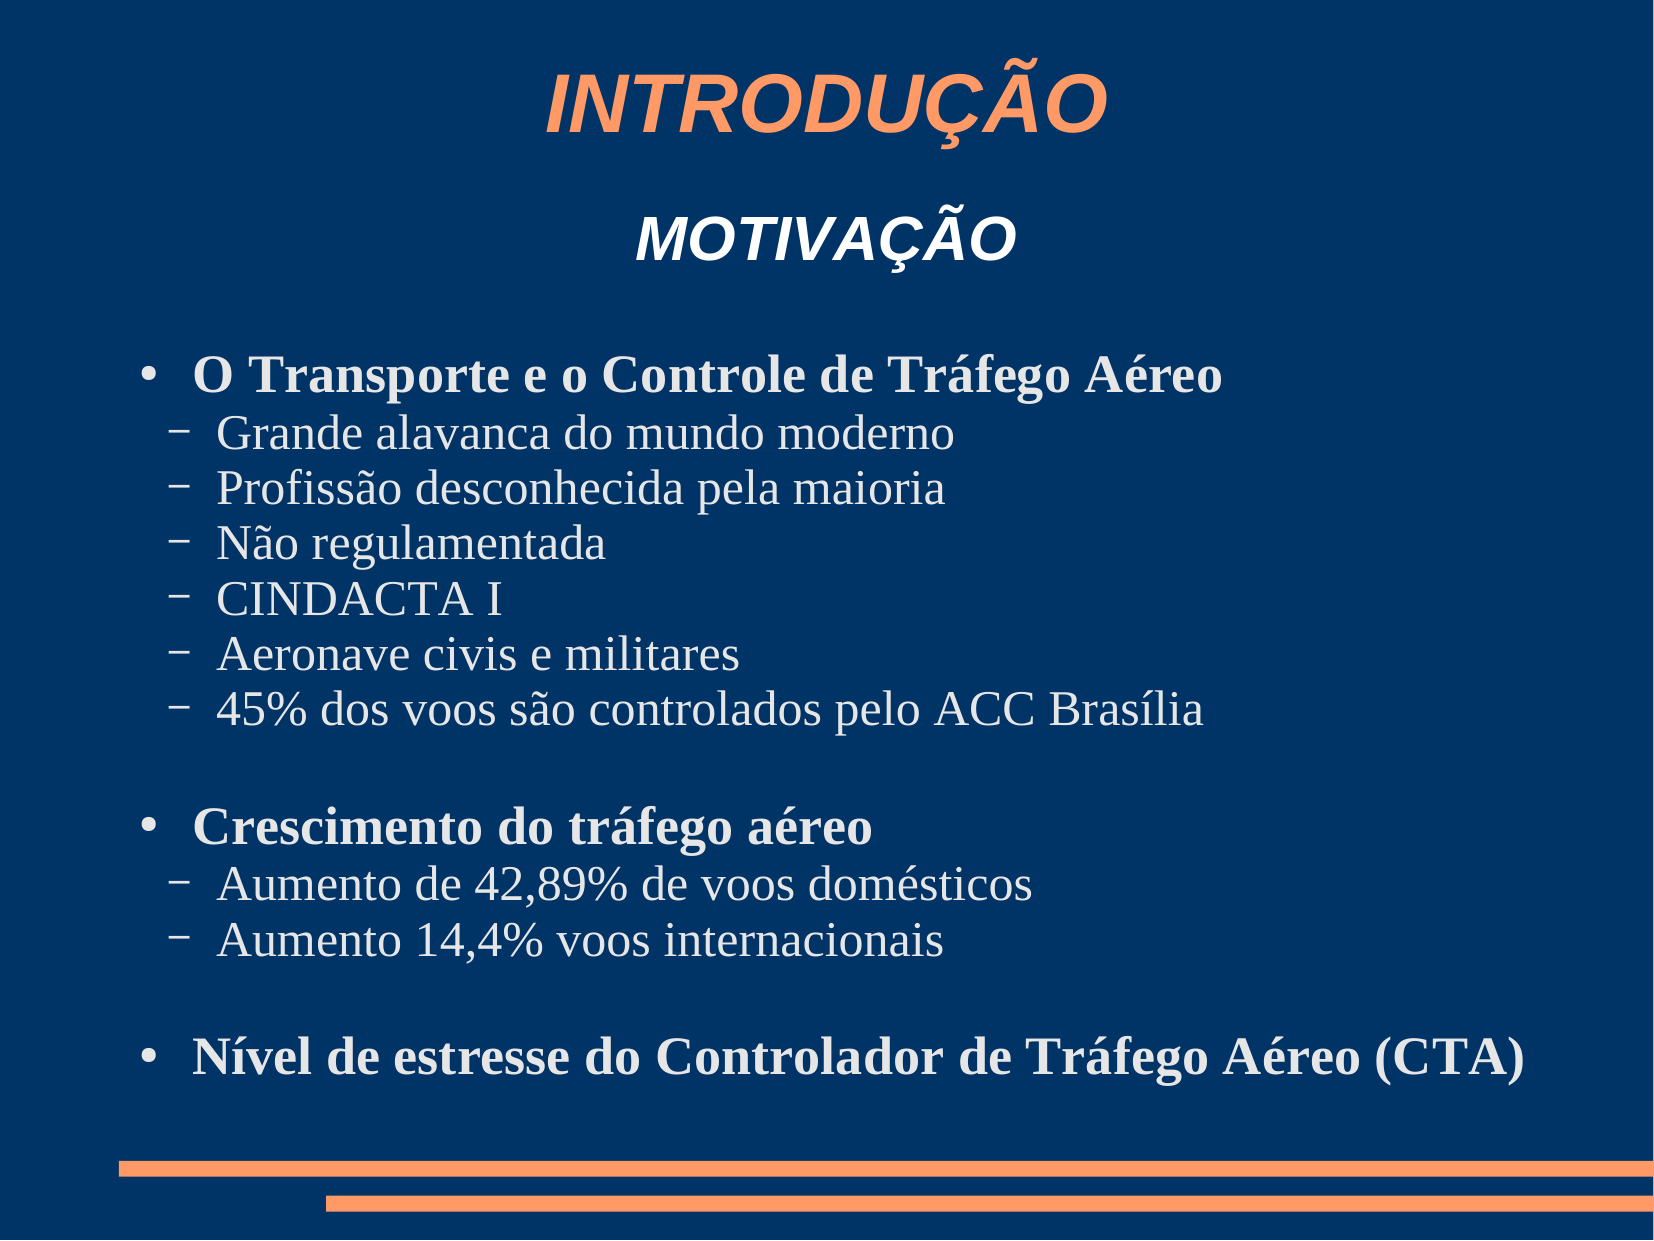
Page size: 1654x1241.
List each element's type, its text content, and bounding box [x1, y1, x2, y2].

title MOTIVAÇÃO [0, 134, 1654, 343]
list O Transporte e o Controle de Tráfego Aéreo Grande alavanca do mundo moderno Profissão desconhecida pela maioria Não regulamentada CINDACTA I Aeronave civis e militares 45% dos voos são controlados pelo ACC Brasília Crescimento do tráfego aéreo Aumento de 42,89% de voos domésticos Aumento 14,4% voos internacionais Nível de estresse do Controlador de Tráfego Aéreo (CTA) [121, 344, 1561, 1163]
title INTRODUÇÃO [0, 0, 1654, 134]
